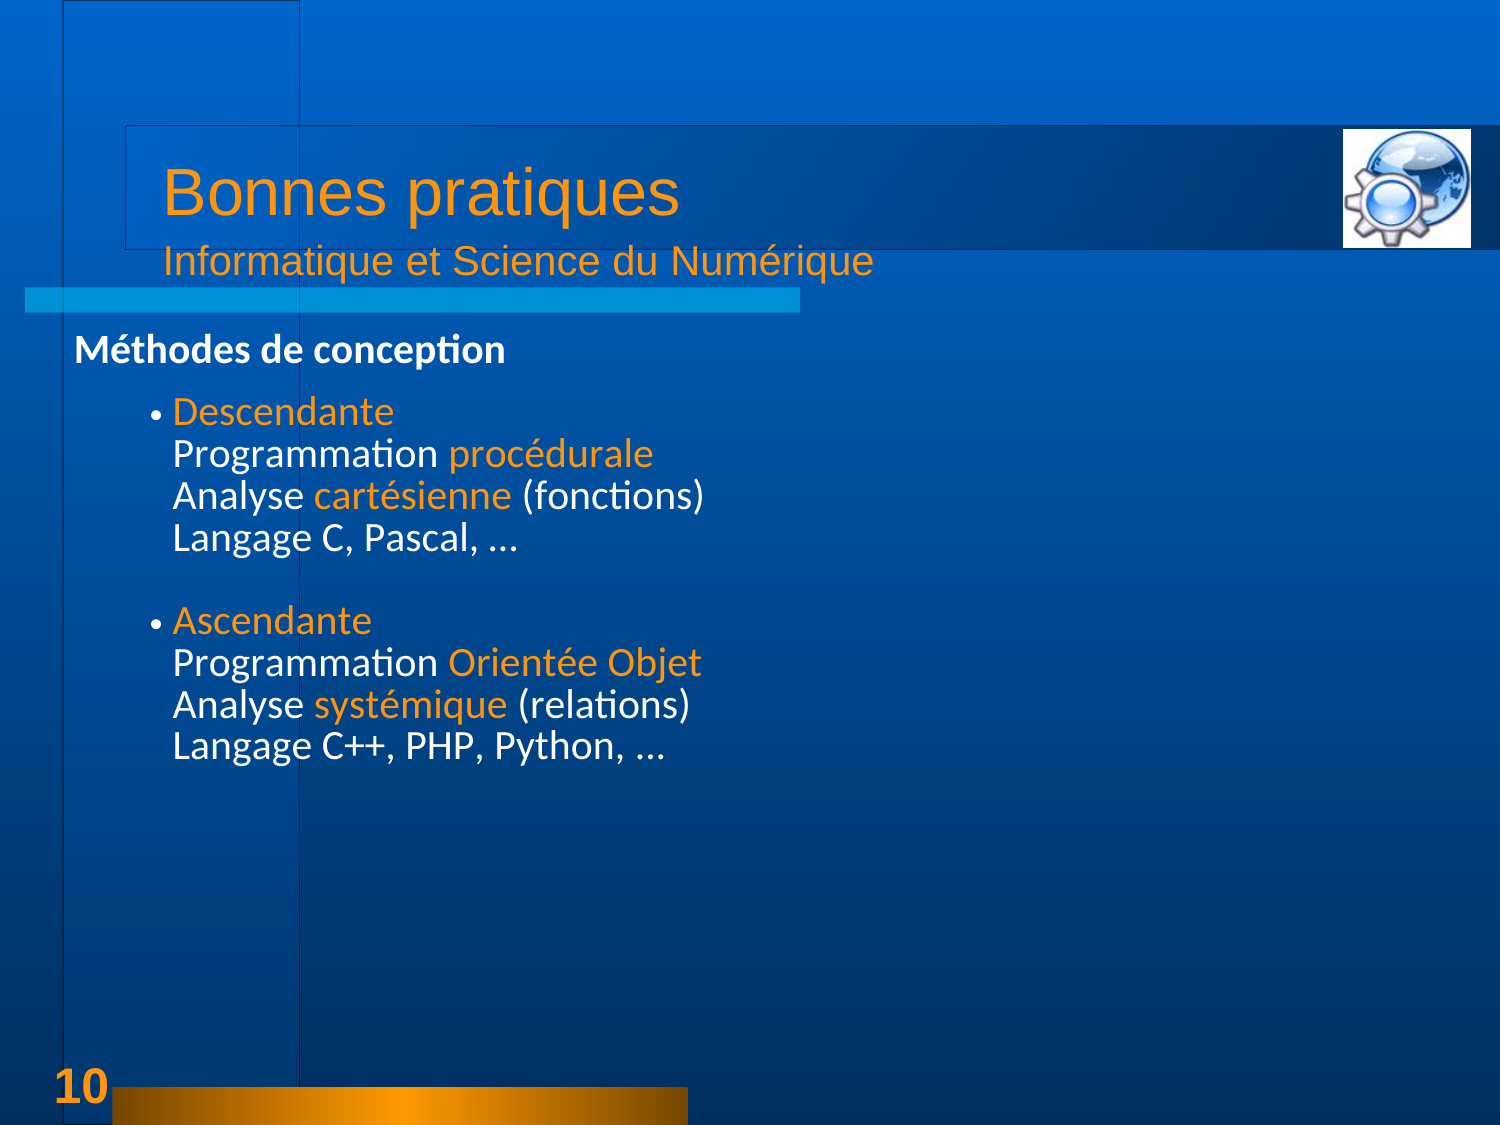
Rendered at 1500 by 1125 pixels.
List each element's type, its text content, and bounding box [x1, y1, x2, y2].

text_box Méthodes de conception Descendante Programmation procédurale Analyse cartésienne (fonctions) Langage C, Pascal, … Ascendante Programmation Orientée Objet Analyse systémique (relations) Langage C++, PHP, Python, ... [59, 324, 1477, 975]
picture [1343, 129, 1471, 248]
